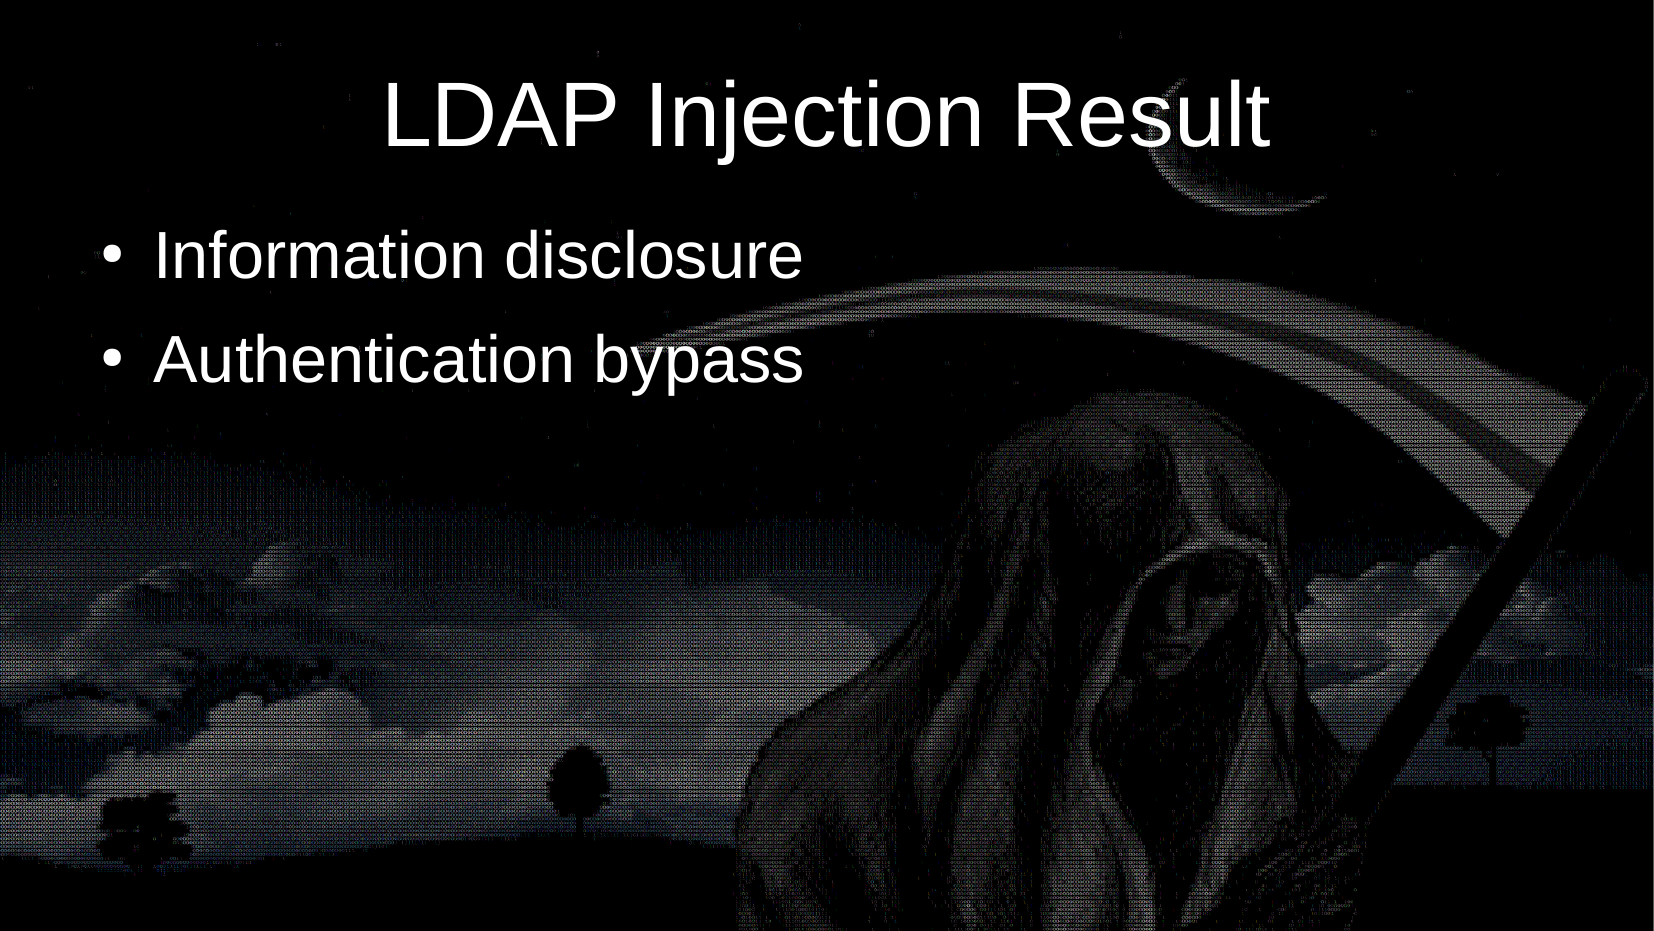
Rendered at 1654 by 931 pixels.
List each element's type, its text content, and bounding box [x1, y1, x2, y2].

list Information disclosure Authentication bypass [82, 217, 1571, 758]
picture [0, 0, 1654, 931]
title LDAP Injection Result [82, 37, 1571, 193]
